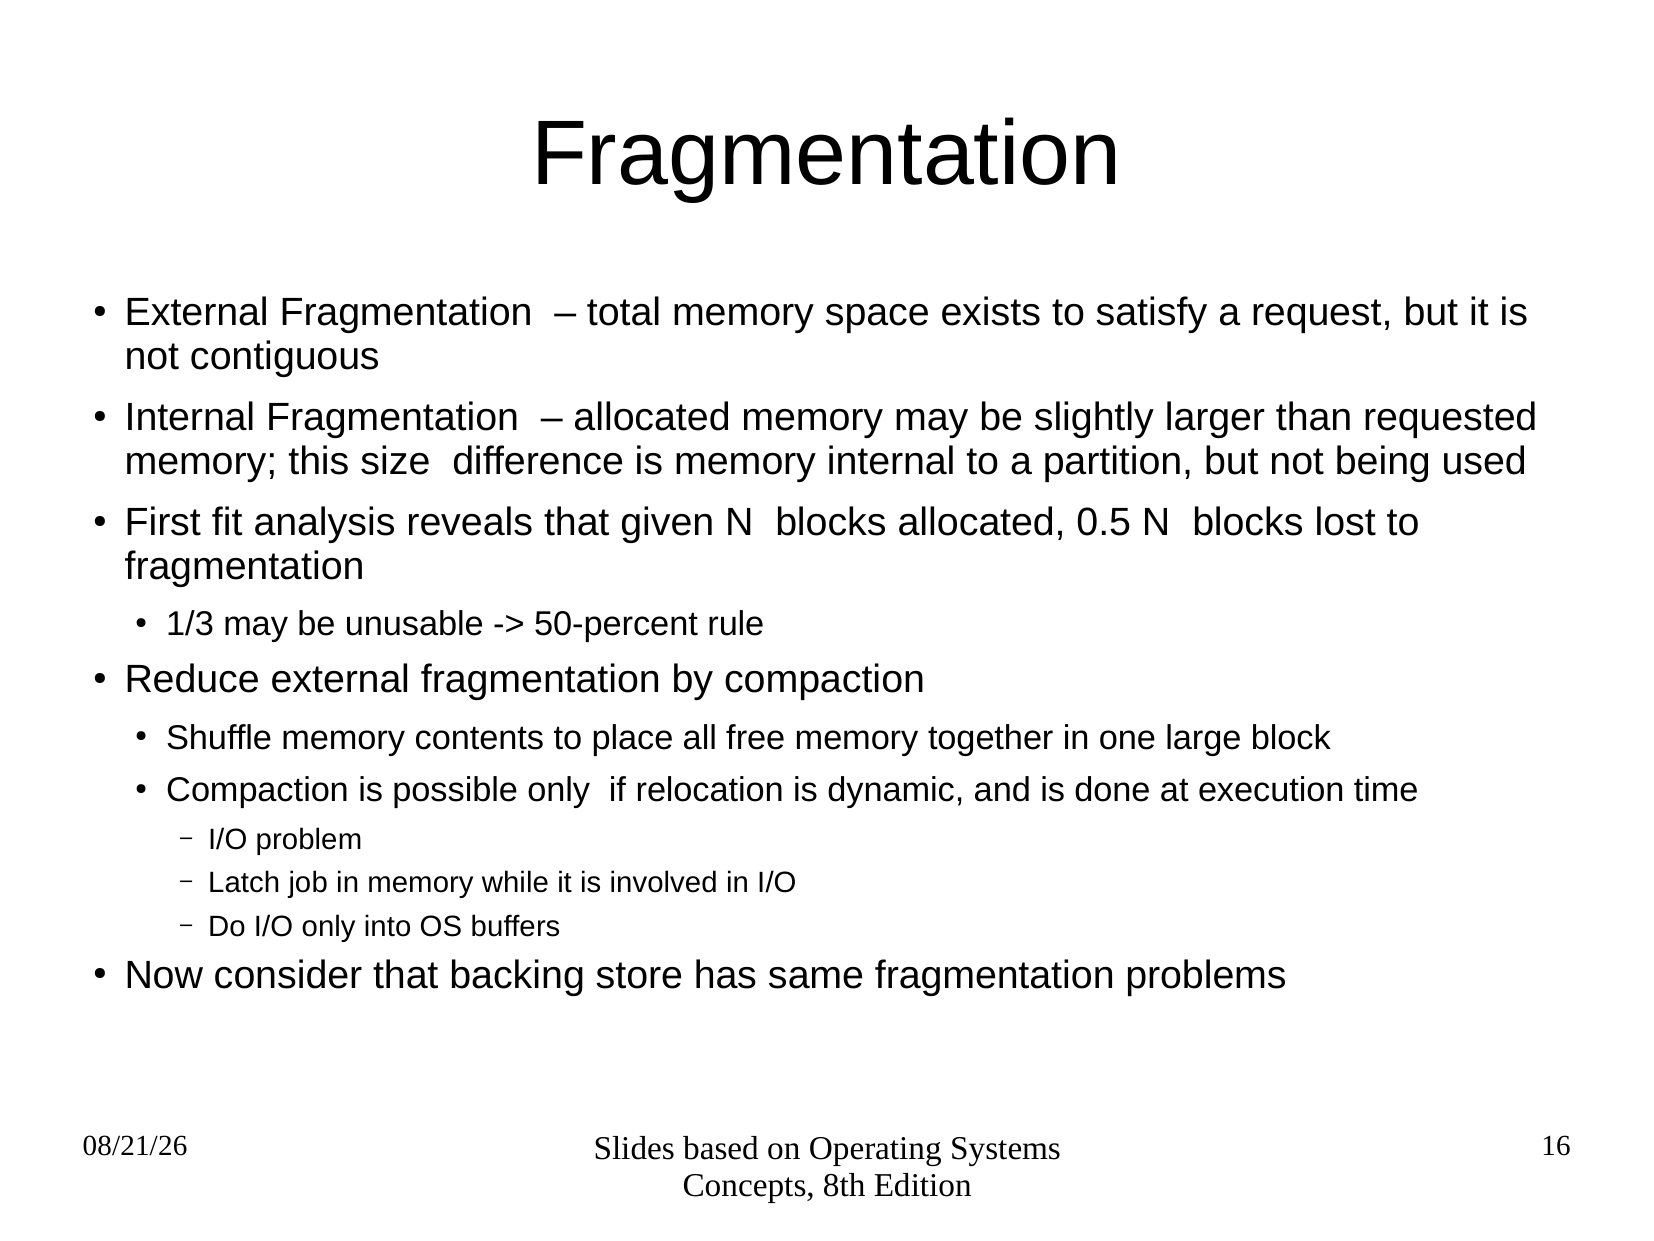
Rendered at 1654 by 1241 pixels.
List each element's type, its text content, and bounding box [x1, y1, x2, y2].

list External Fragmentation – total memory space exists to satisfy a request, but it is not contiguous Internal Fragmentation – allocated memory may be slightly larger than requested memory; this size difference is memory internal to a partition, but not being used First fit analysis reveals that given N blocks allocated, 0.5 N blocks lost to fragmentation 1/3 may be unusable -> 50-percent rule Reduce external fragmentation by compaction Shuffle memory contents to place all free memory together in one large block Compaction is possible only if relocation is dynamic, and is done at execution time I/O problem Latch job in memory while it is involved in I/O Do I/O only into OS buffers Now consider that backing store has same fragmentation problems [82, 290, 1571, 1010]
title Fragmentation [82, 49, 1571, 257]
